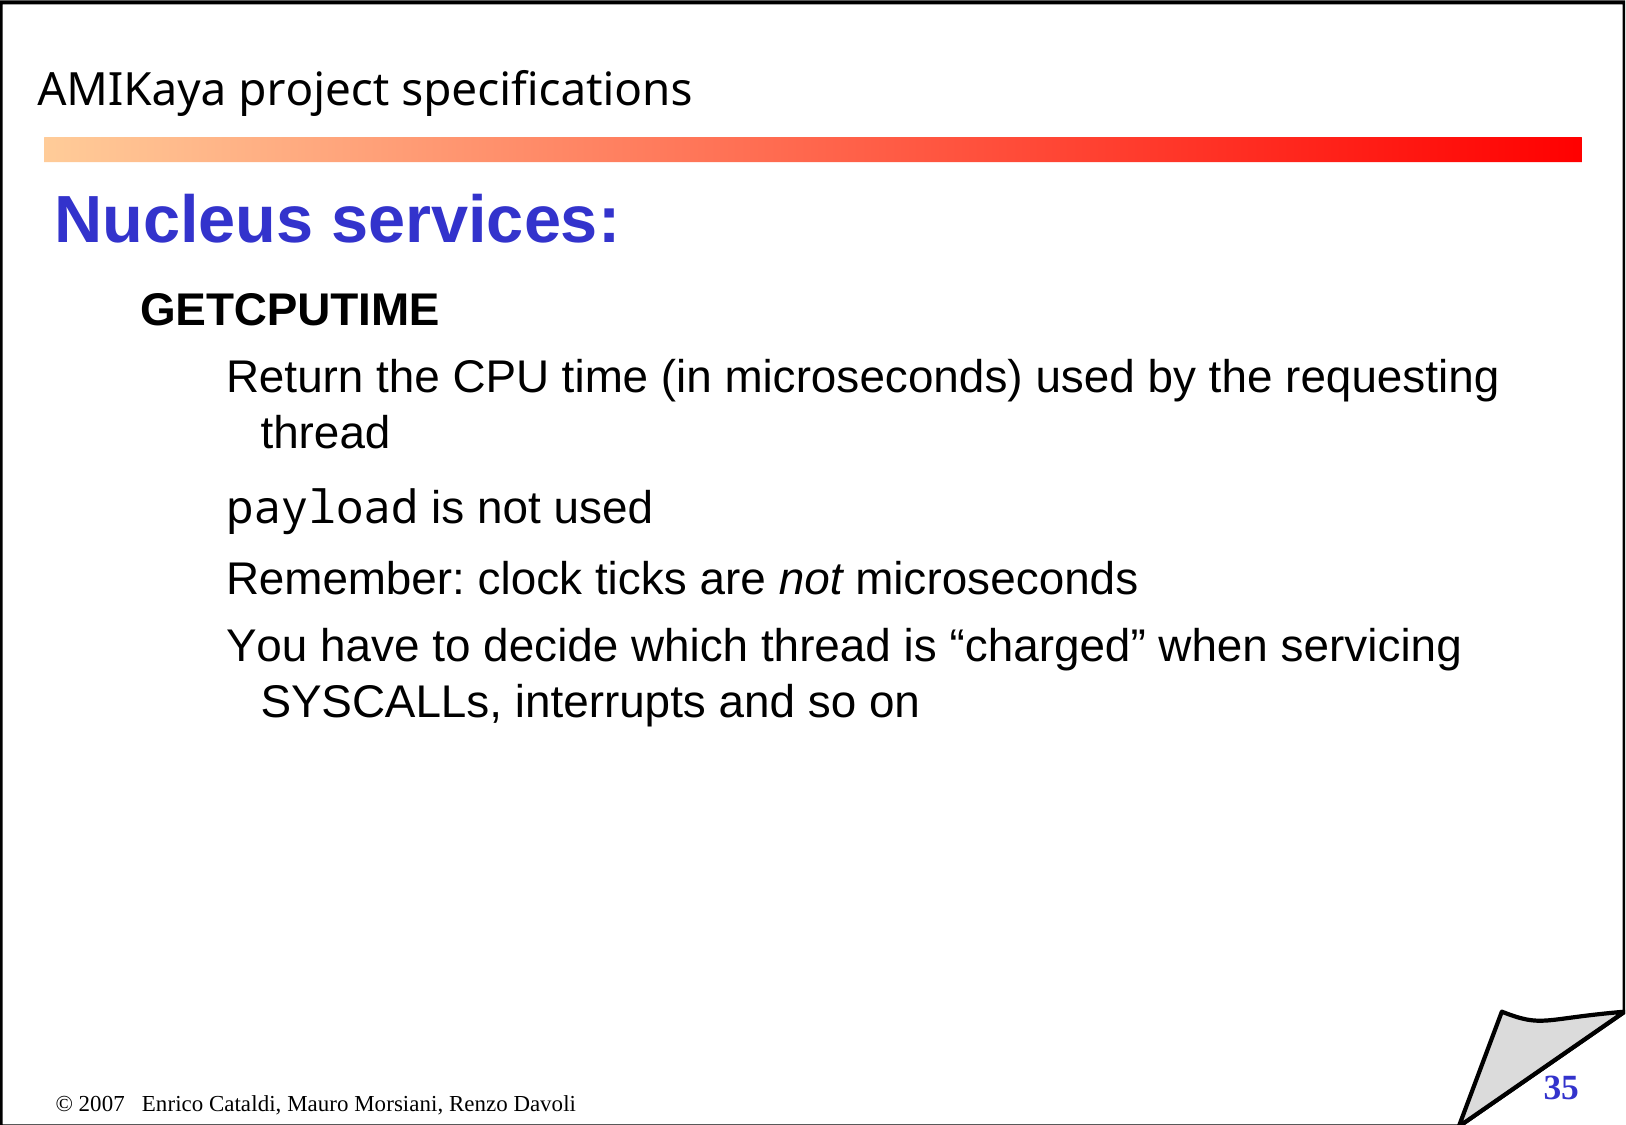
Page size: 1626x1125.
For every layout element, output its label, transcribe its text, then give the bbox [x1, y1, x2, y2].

list Nucleus services: GETCPUTIME Return the CPU time (in microseconds) used by the requesting thread payload is not used Remember: clock ticks are not microseconds You have to decide which thread is “charged” when servicing SYSCALLs, interrupts and so on [54, 187, 1571, 1047]
title AMIKaya project specifications [37, 44, 1587, 131]
